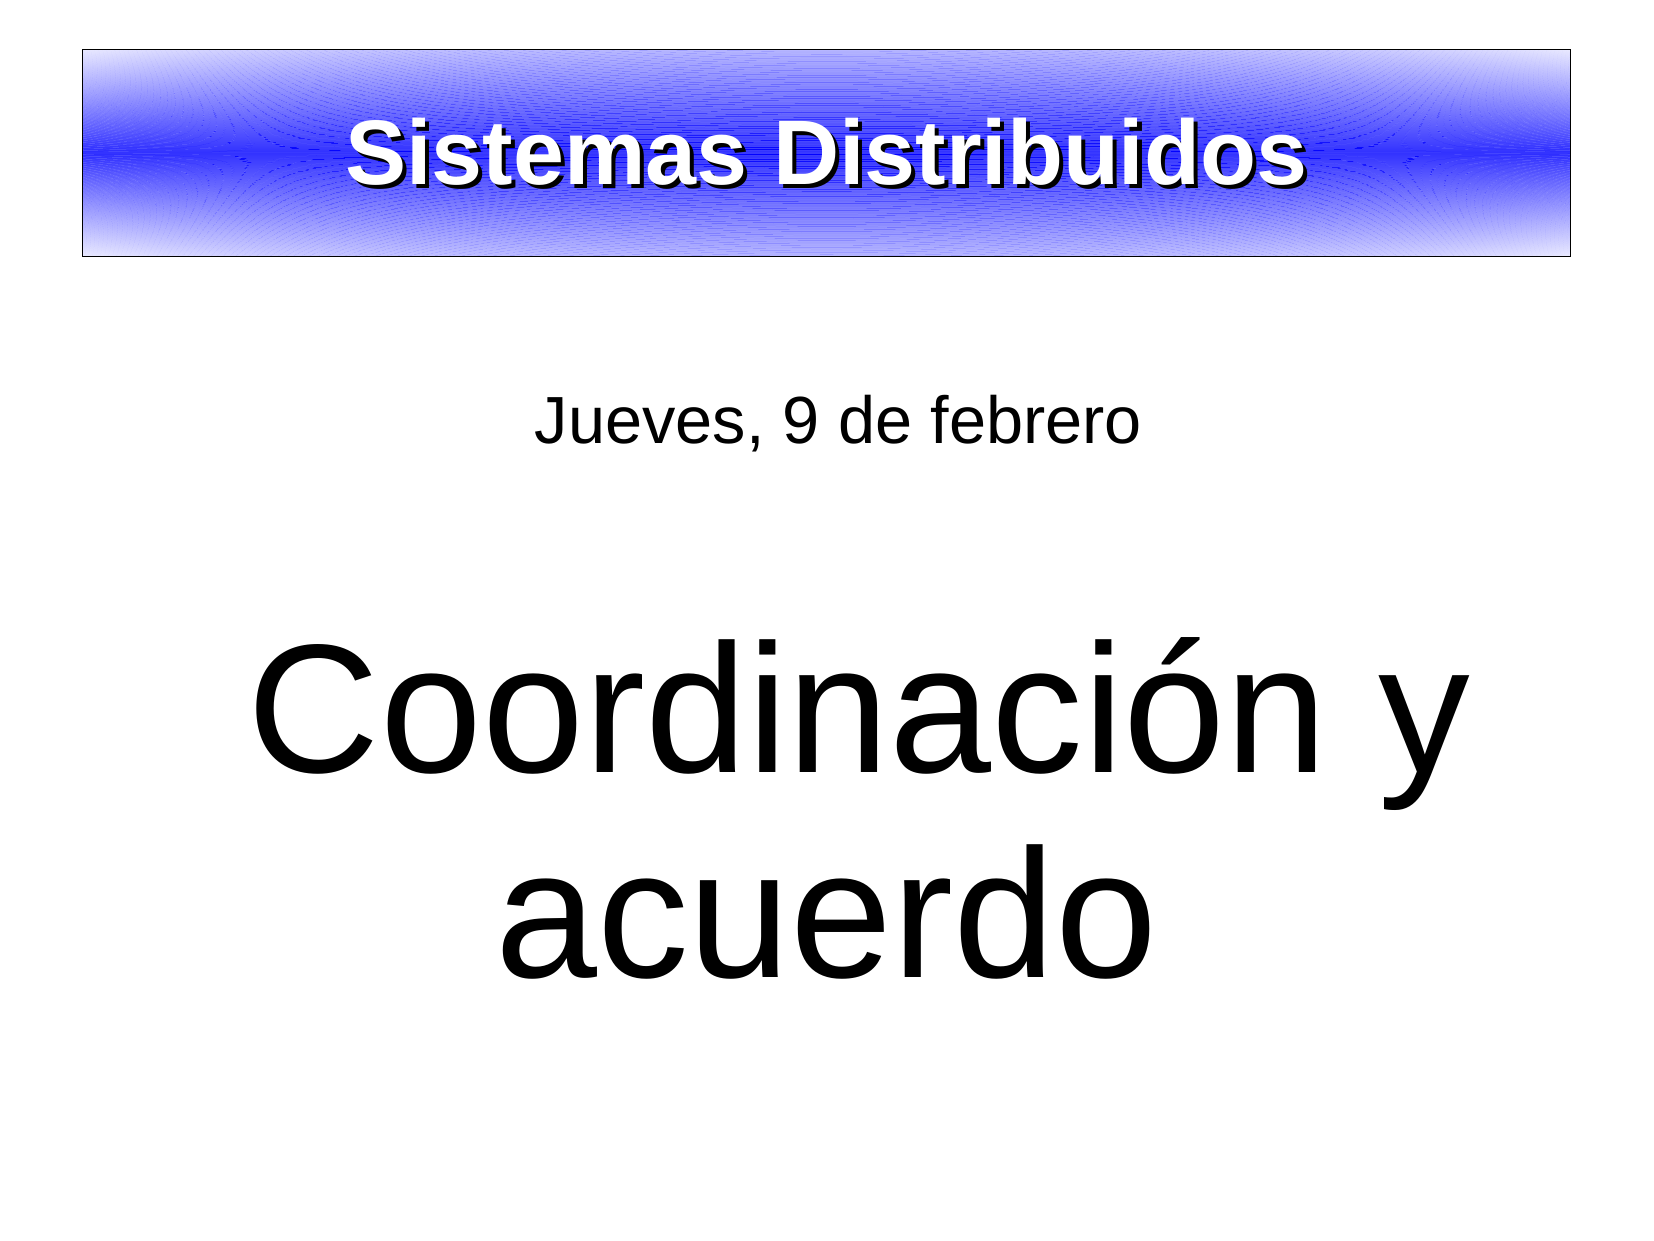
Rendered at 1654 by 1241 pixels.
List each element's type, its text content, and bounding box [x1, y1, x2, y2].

subtitle Jueves, 9 de febrero Coordinación y acuerdo [82, 290, 1571, 1109]
title Sistemas Distribuidos [82, 49, 1571, 257]
